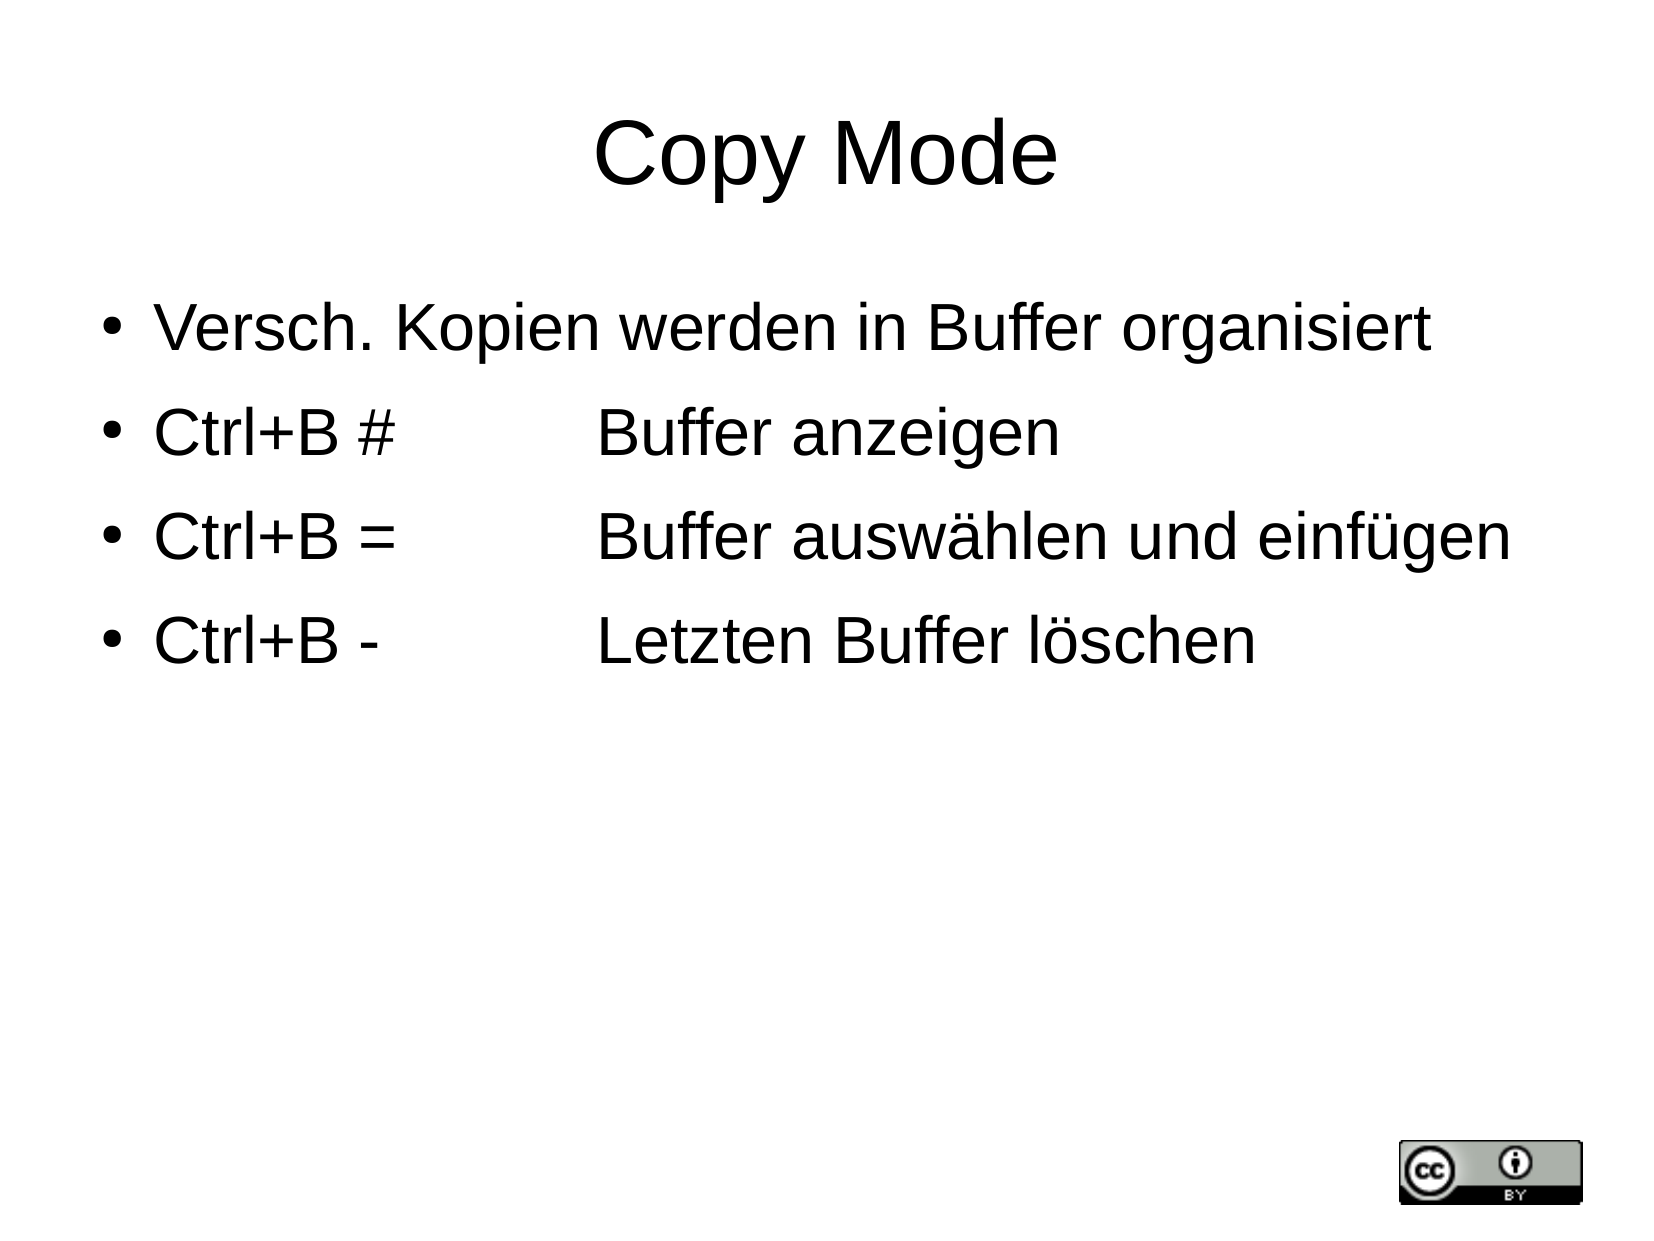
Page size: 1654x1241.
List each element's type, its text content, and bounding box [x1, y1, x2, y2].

title Copy Mode [82, 49, 1571, 257]
list Versch. Kopien werden in Buffer organisiert Ctrl+B # Buffer anzeigen Ctrl+B = Buffer auswählen und einfügen Ctrl+B - Letzten Buffer löschen [82, 290, 1571, 1010]
picture [1399, 1140, 1583, 1205]
